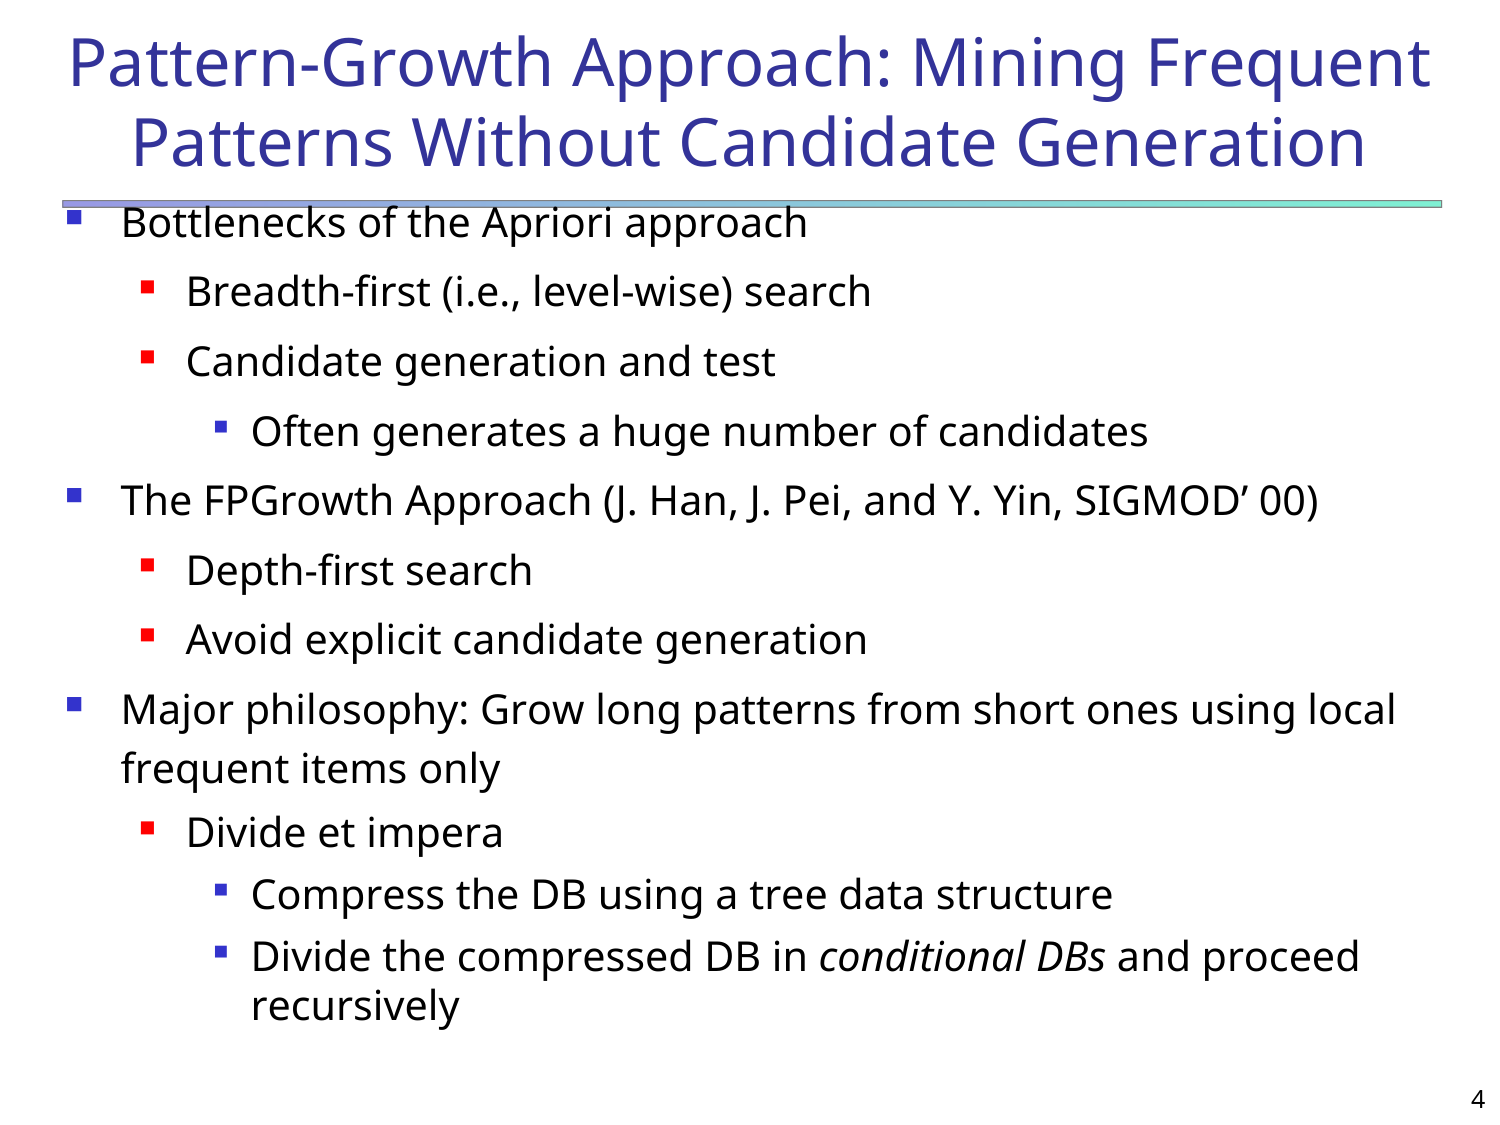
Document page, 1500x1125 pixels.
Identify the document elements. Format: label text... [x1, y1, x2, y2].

text_box <number> [1187, 1062, 1500, 1125]
list Bottlenecks of the Apriori approach Breadth-first (i.e., level-wise) search Candidate generation and test Often generates a huge number of candidates The FPGrowth Approach (J. Han, J. Pei, and Y. Yin, SIGMOD’ 00) Depth-first search Avoid explicit candidate generation Major philosophy: Grow long patterns from short ones using local frequent items only Divide et impera Compress the DB using a tree data structure Divide the compressed DB in conditional DBs and proceed recursively [49, 178, 1461, 1046]
title Pattern-Growth Approach: Mining Frequent Patterns Without Candidate Generation [0, 12, 1500, 188]
